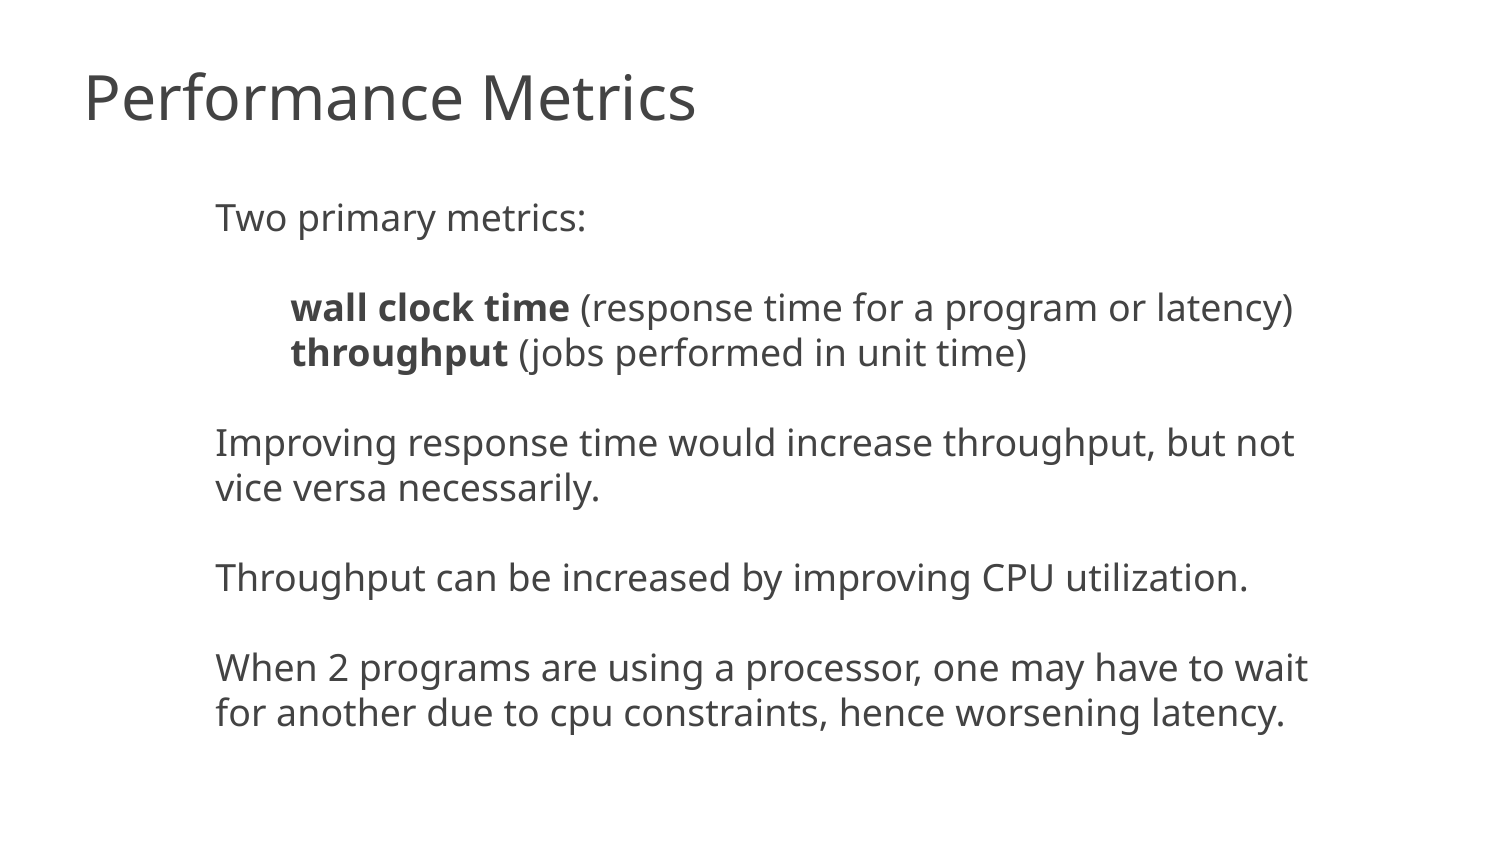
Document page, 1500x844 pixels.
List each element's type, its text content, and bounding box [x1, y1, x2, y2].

text_box Performance Metrics [14, 43, 767, 157]
text_box Two primary metrics: wall clock time (response time for a program or latency) throughput (jobs performed in unit time) Improving response time would increase throughput, but not vice versa necessarily. Throughput can be increased by improving CPU utilization. When 2 programs are using a processor, one may have to wait for another due to cpu constraints, hence worsening latency. [200, 179, 1341, 842]
